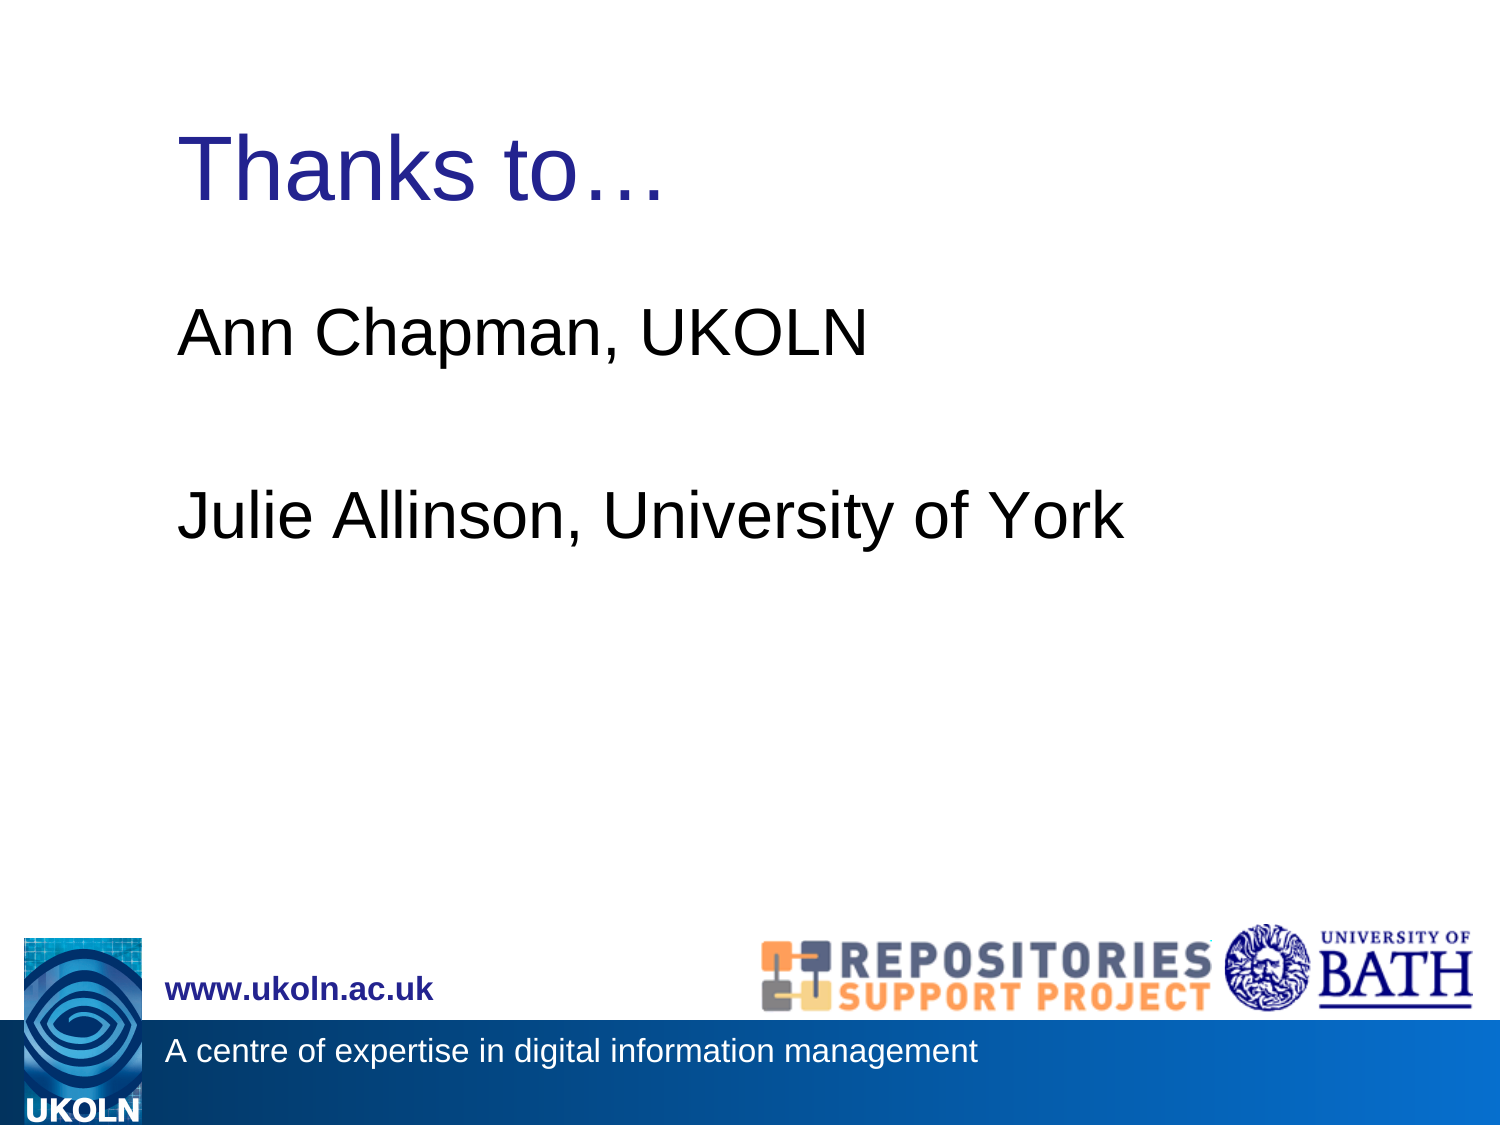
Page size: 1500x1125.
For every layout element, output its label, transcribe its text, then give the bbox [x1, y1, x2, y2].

picture [1224, 924, 1473, 1015]
title Thanks to… [162, 87, 1375, 250]
picture [24, 950, 142, 1125]
list Ann Chapman, UKOLN Julie Allinson, University of York [162, 287, 1375, 938]
picture [761, 940, 1212, 1013]
